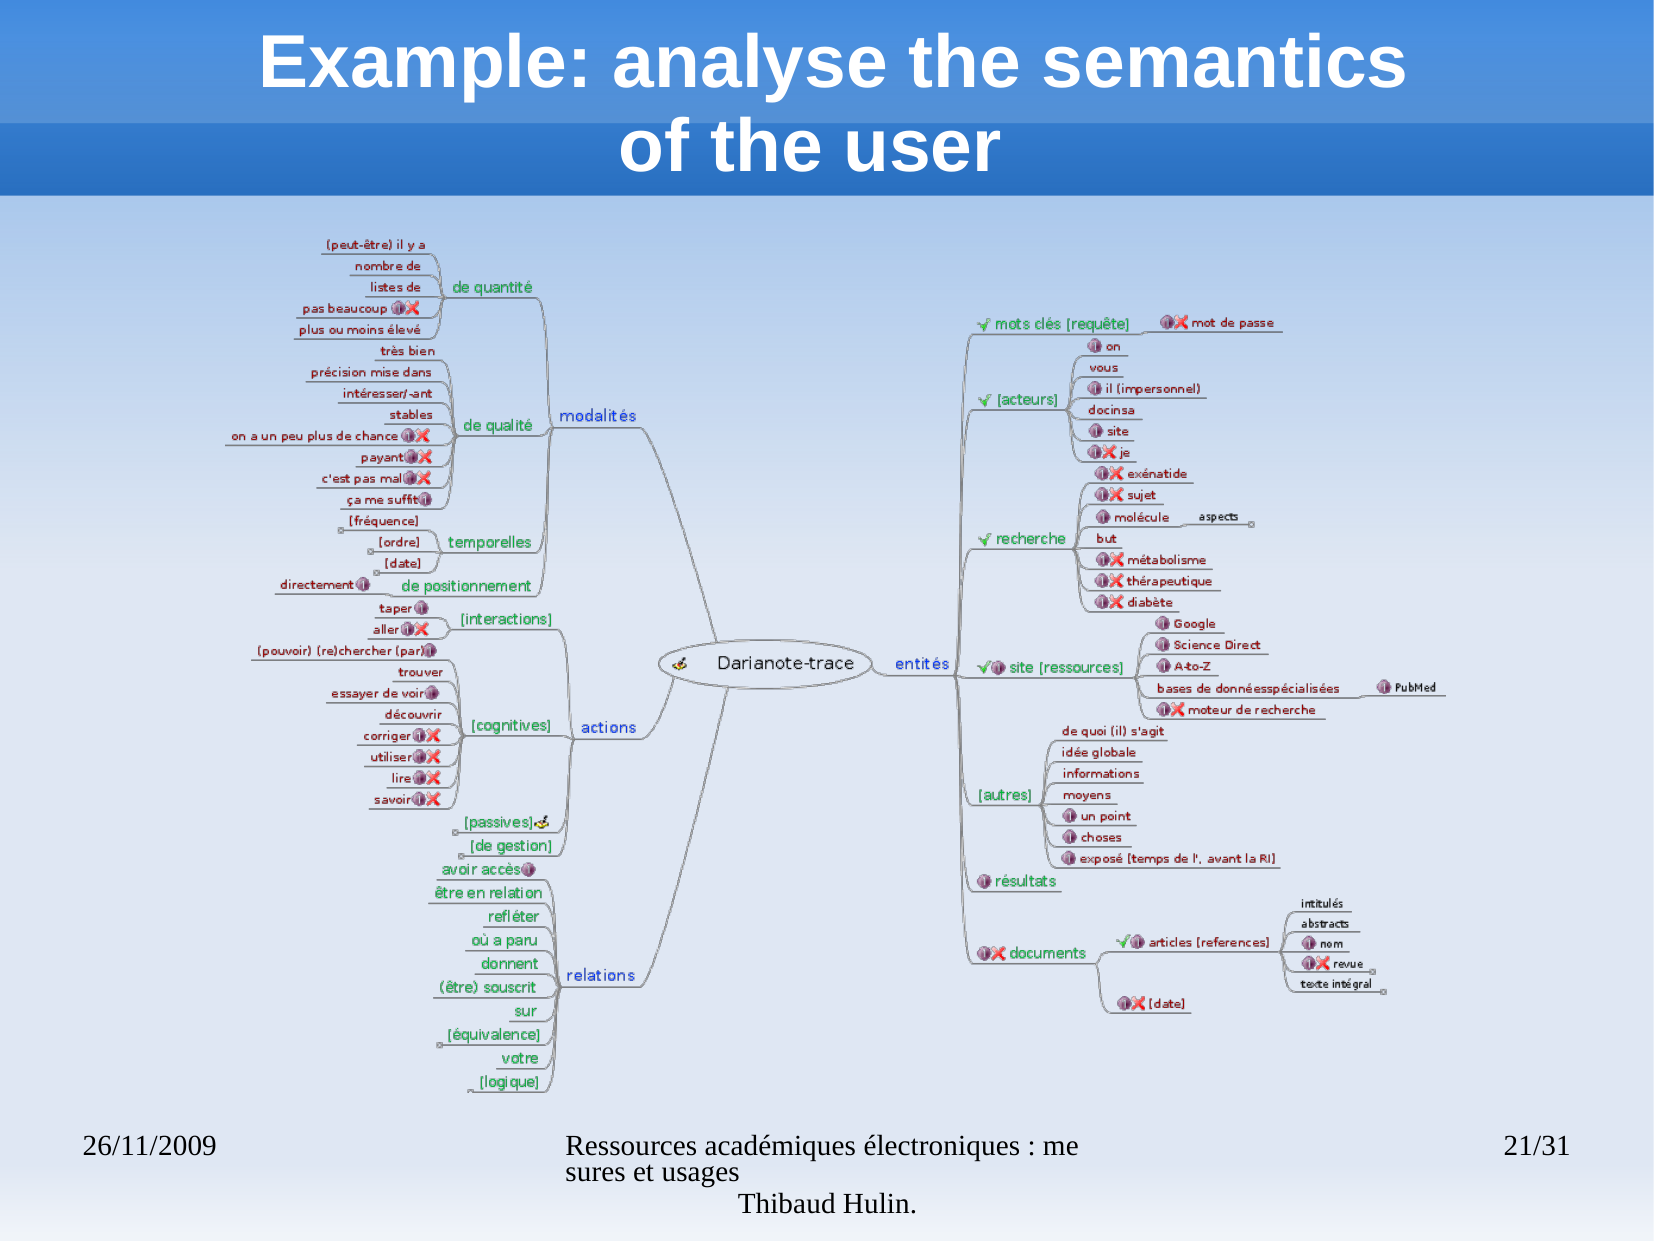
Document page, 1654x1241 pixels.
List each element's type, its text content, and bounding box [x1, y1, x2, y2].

picture [0, 0, 1654, 1241]
title Example: analyse the semantics of the user [76, 0, 1565, 208]
